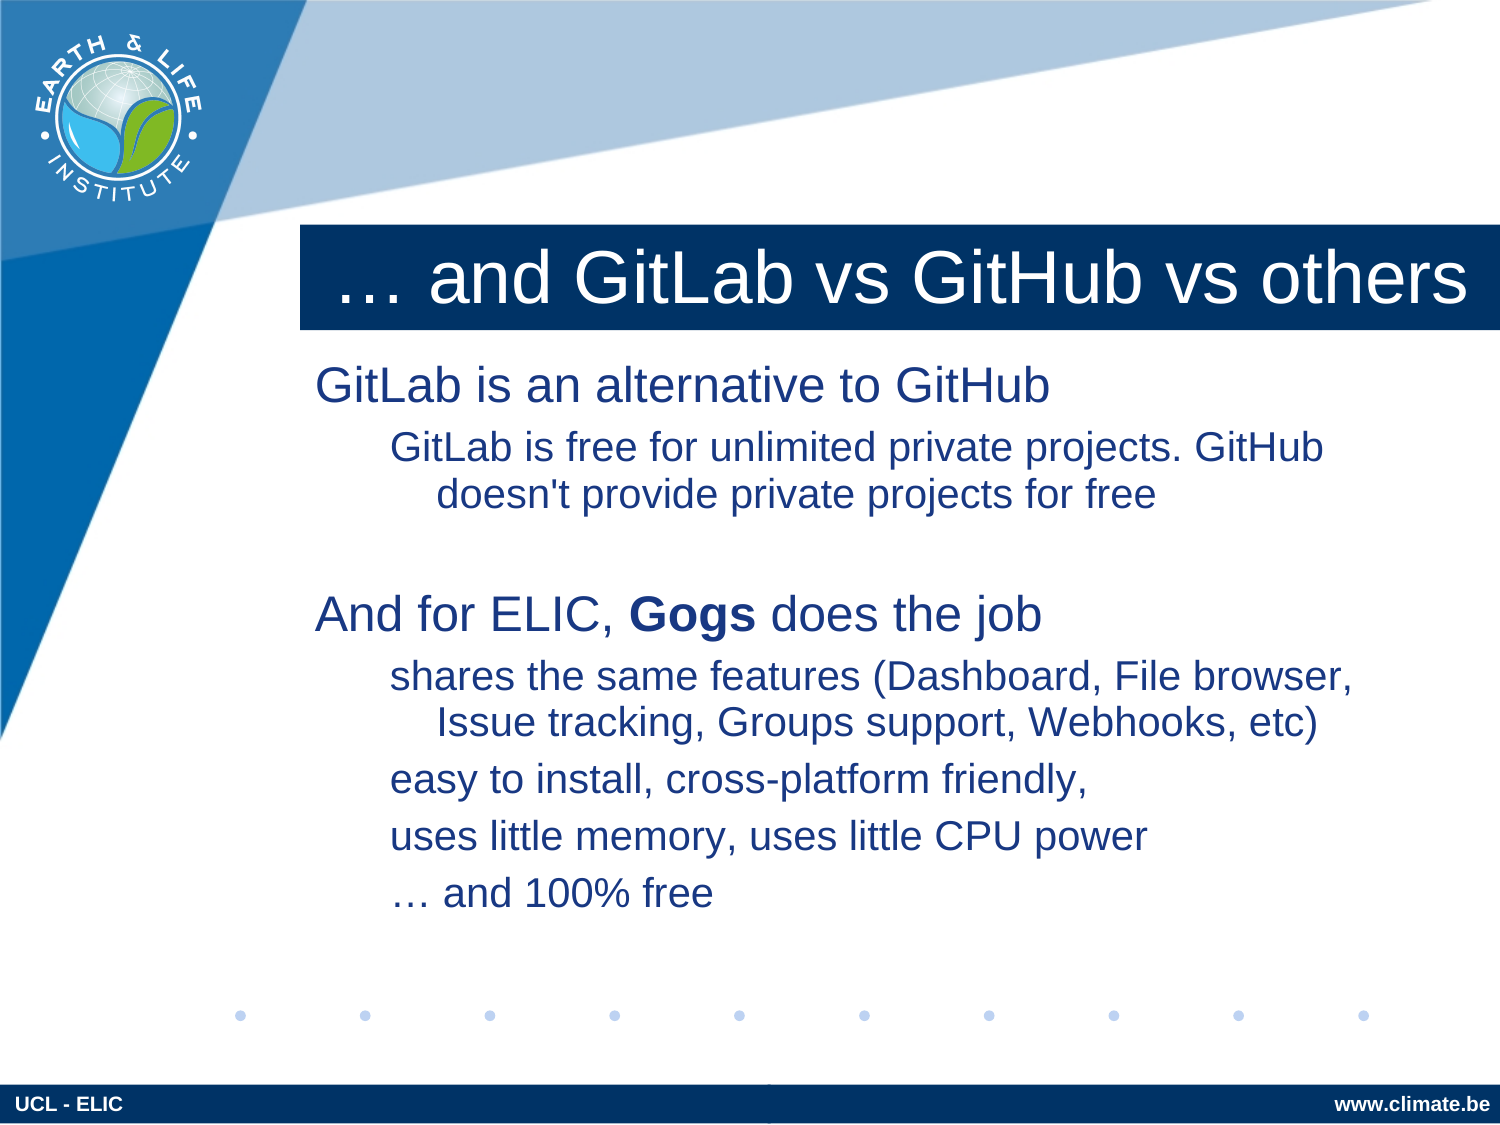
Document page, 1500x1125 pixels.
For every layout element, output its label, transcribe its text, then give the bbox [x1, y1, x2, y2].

title … and GitLab vs GitHub vs others [300, 224, 1500, 331]
picture [0, 0, 1500, 842]
list GitLab is an alternative to GitHub GitLab is free for unlimited private projects. GitHub doesn't provide private projects for free And for ELIC, Gogs does the job shares the same features (Dashboard, File browser, Issue tracking, Groups support, Webhooks, etc) easy to install, cross-platform friendly, uses little memory, uses little CPU power … and 100% free [299, 350, 1475, 1013]
